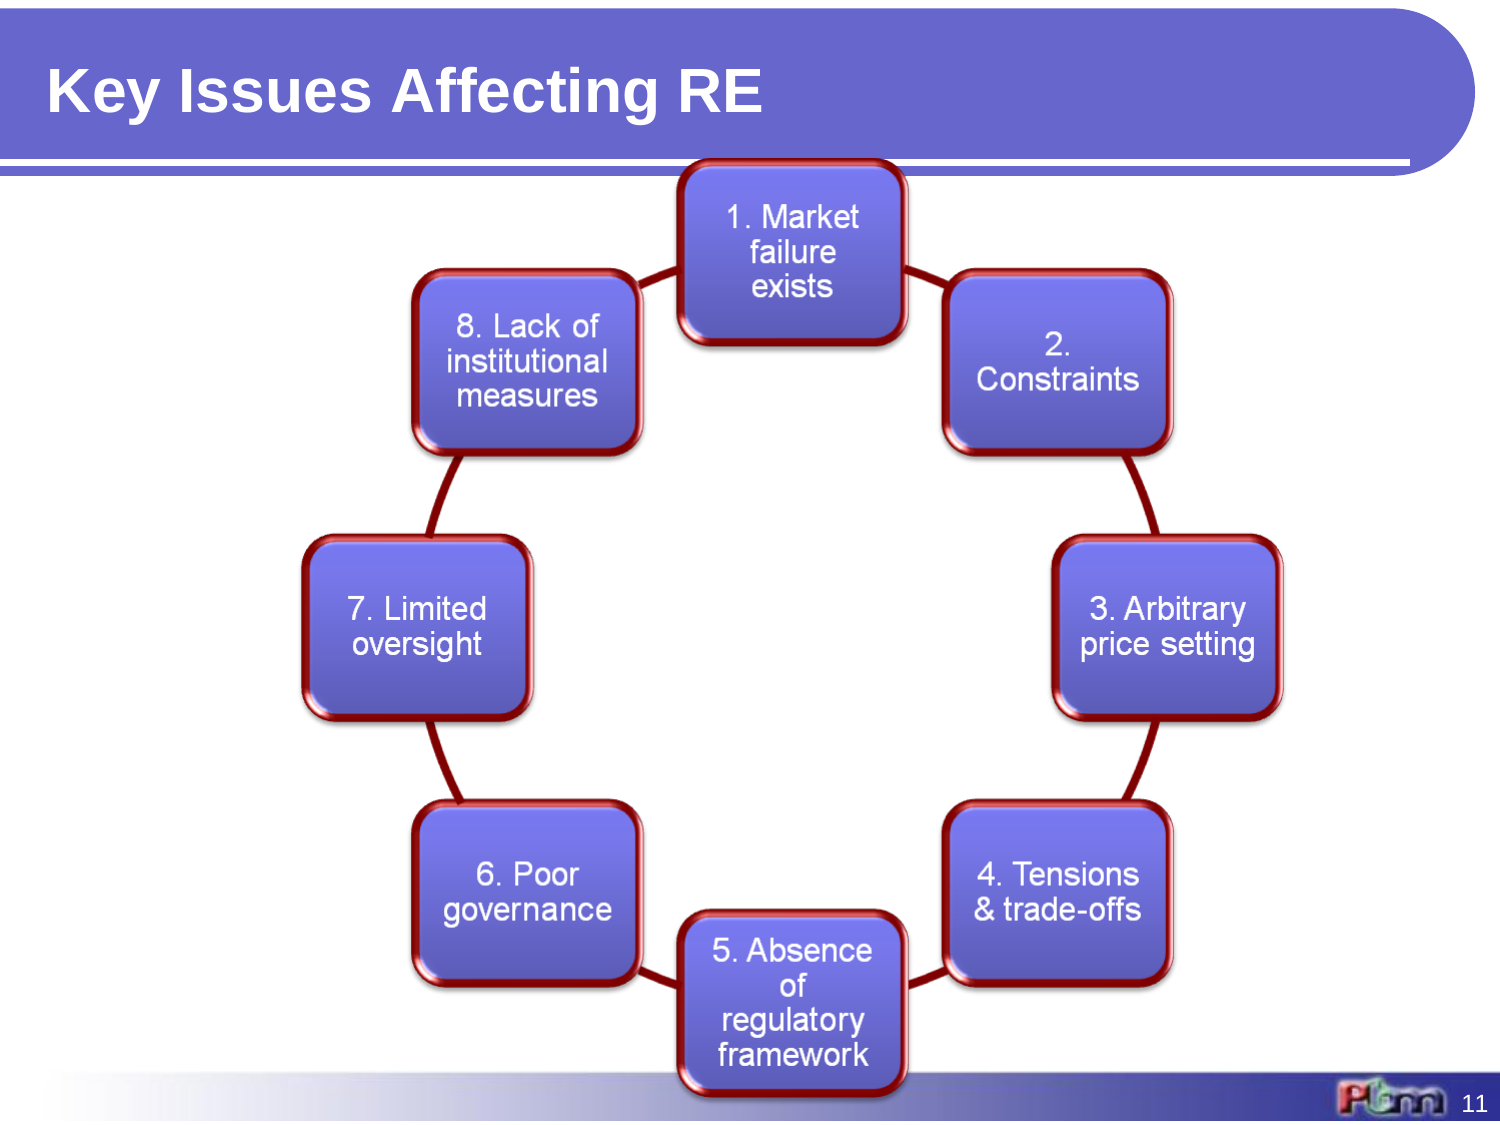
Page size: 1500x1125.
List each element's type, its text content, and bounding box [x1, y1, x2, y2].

title Key Issues Affecting RE [31, 12, 1417, 163]
picture [0, 153, 1428, 1121]
text_box <編號> [1154, 1050, 1500, 1125]
